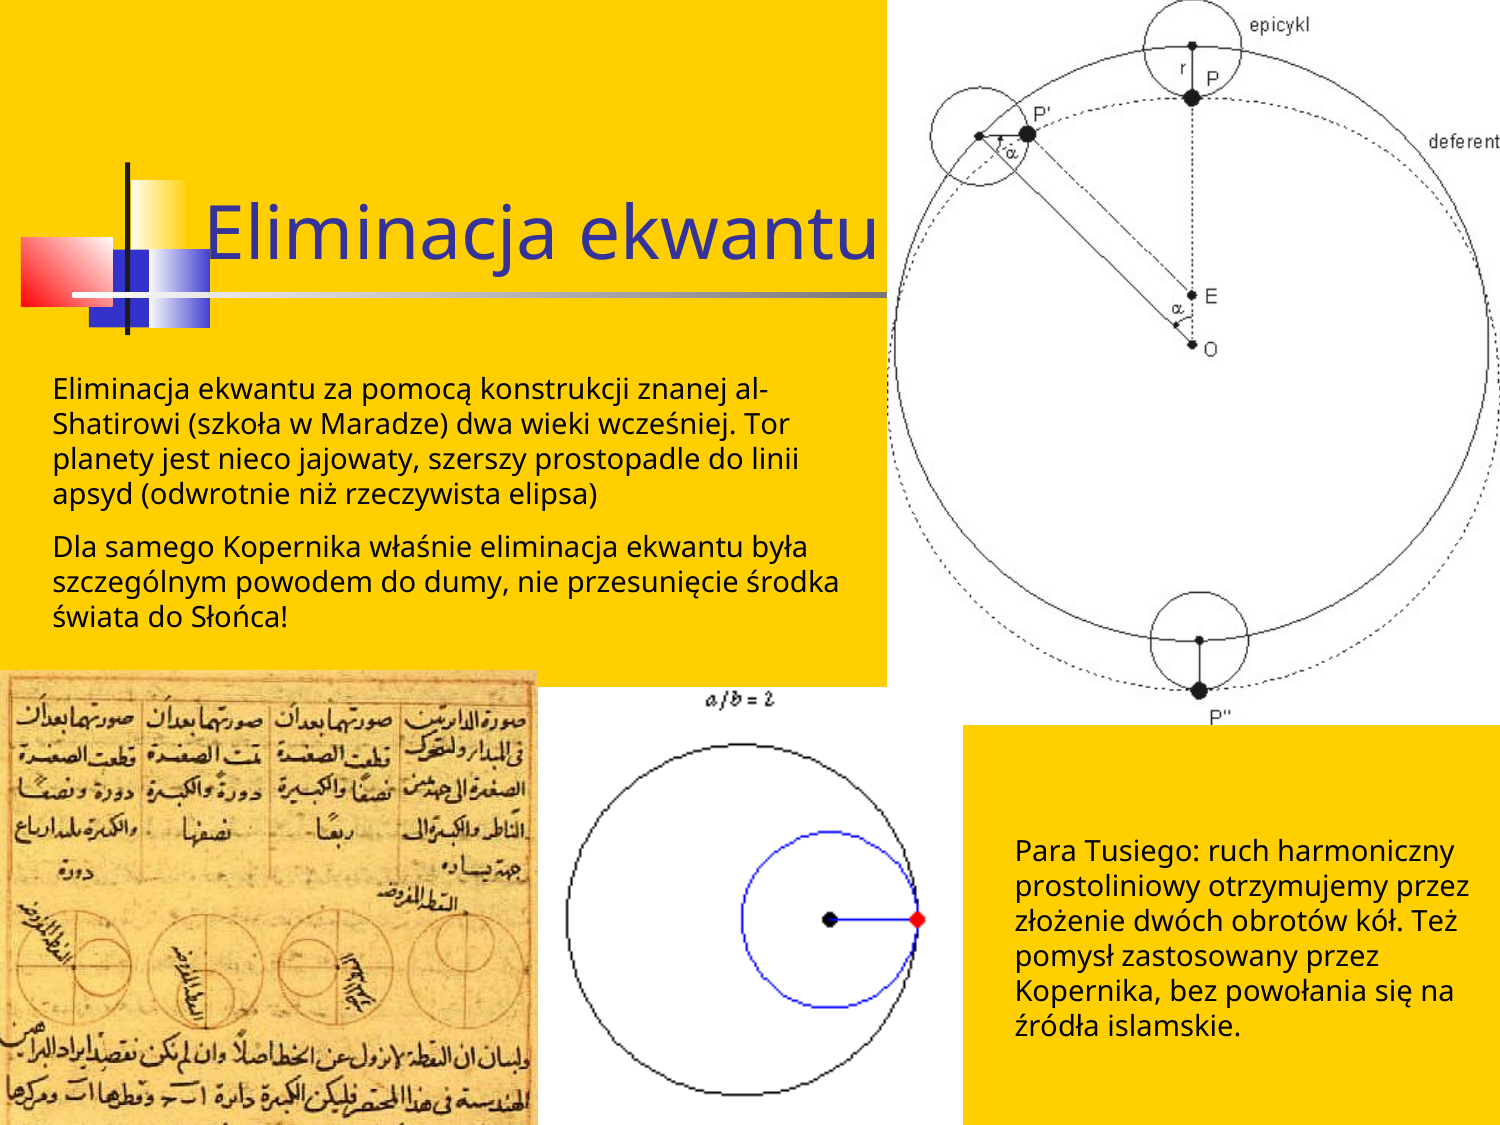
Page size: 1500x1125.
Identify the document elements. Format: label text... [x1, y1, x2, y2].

title Eliminacja ekwantu [188, 101, 887, 289]
text_box Eliminacja ekwantu za pomocą konstrukcji znanej al-Shatirowi (szkoła w Maradze) dwa wieki wcześniej. Tor planety jest nieco jajowaty, szerszy prostopadle do linii apsyd (odwrotnie niż rzeczywista elipsa) Dla samego Kopernika właśnie eliminacja ekwantu była szczególnym powodem do dumy, nie przesunięcie środka świata do Słońca! [37, 362, 876, 641]
picture [0, 0, 1500, 1125]
text_box Para Tusiego: ruch harmoniczny prostoliniowy otrzymujemy przez złożenie dwóch obrotów kół. Też pomysł zastosowany przez Kopernika, bez powołania się na źródła islamskie. [999, 824, 1500, 1051]
